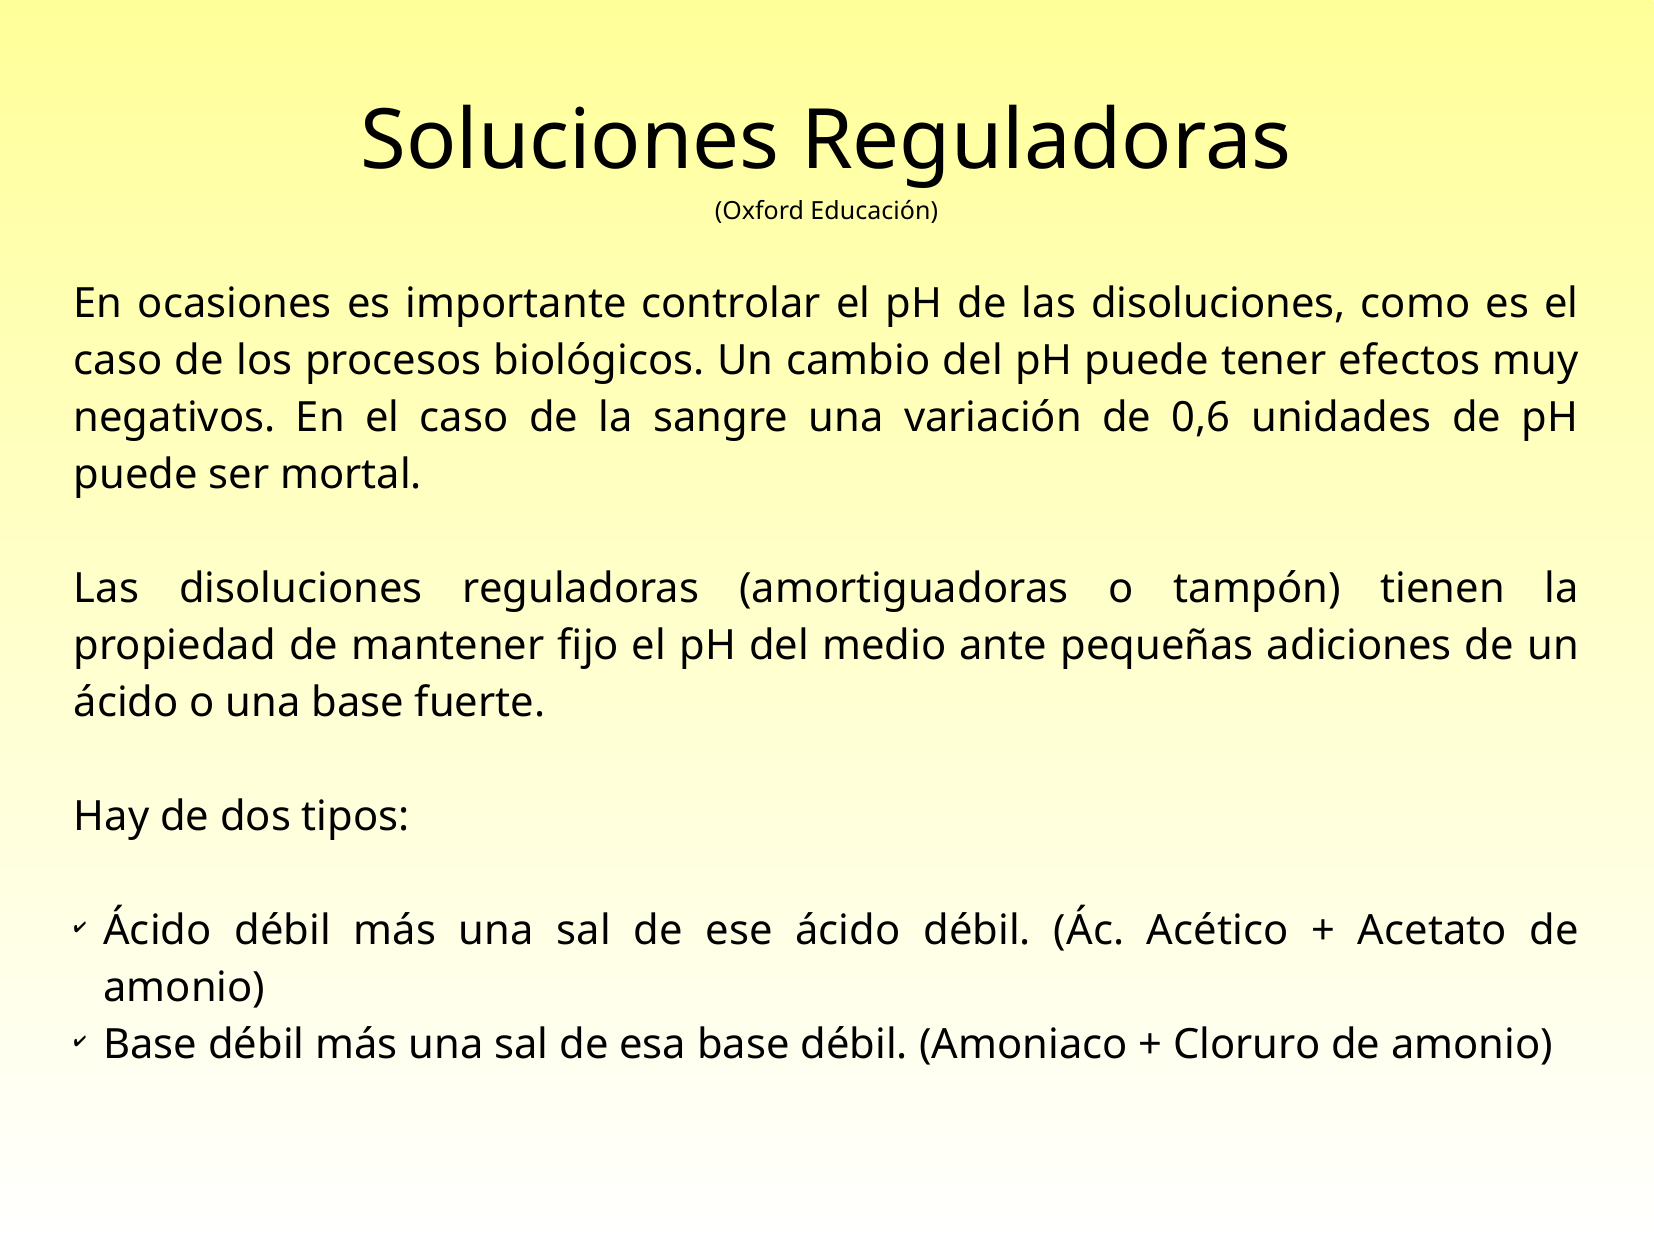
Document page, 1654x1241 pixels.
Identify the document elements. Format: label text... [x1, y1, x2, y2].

text_box En ocasiones es importante controlar el pH de las disoluciones, como es el caso de los procesos biológicos. Un cambio del pH puede tener efectos muy negativos. En el caso de la sangre una variación de 0,6 unidades de pH puede ser mortal. Las disoluciones reguladoras (amortiguadoras o tampón) tienen la propiedad de mantener fijo el pH del medio ante pequeñas adiciones de un ácido o una base fuerte. Hay de dos tipos: Ácido débil más una sal de ese ácido débil. (Ác. Acético + Acetato de amonio) Base débil más una sal de esa base débil. (Amoniaco + Cloruro de amonio) [59, 265, 1595, 931]
title Soluciones Reguladoras (Oxford Educación) [82, 56, 1571, 250]
